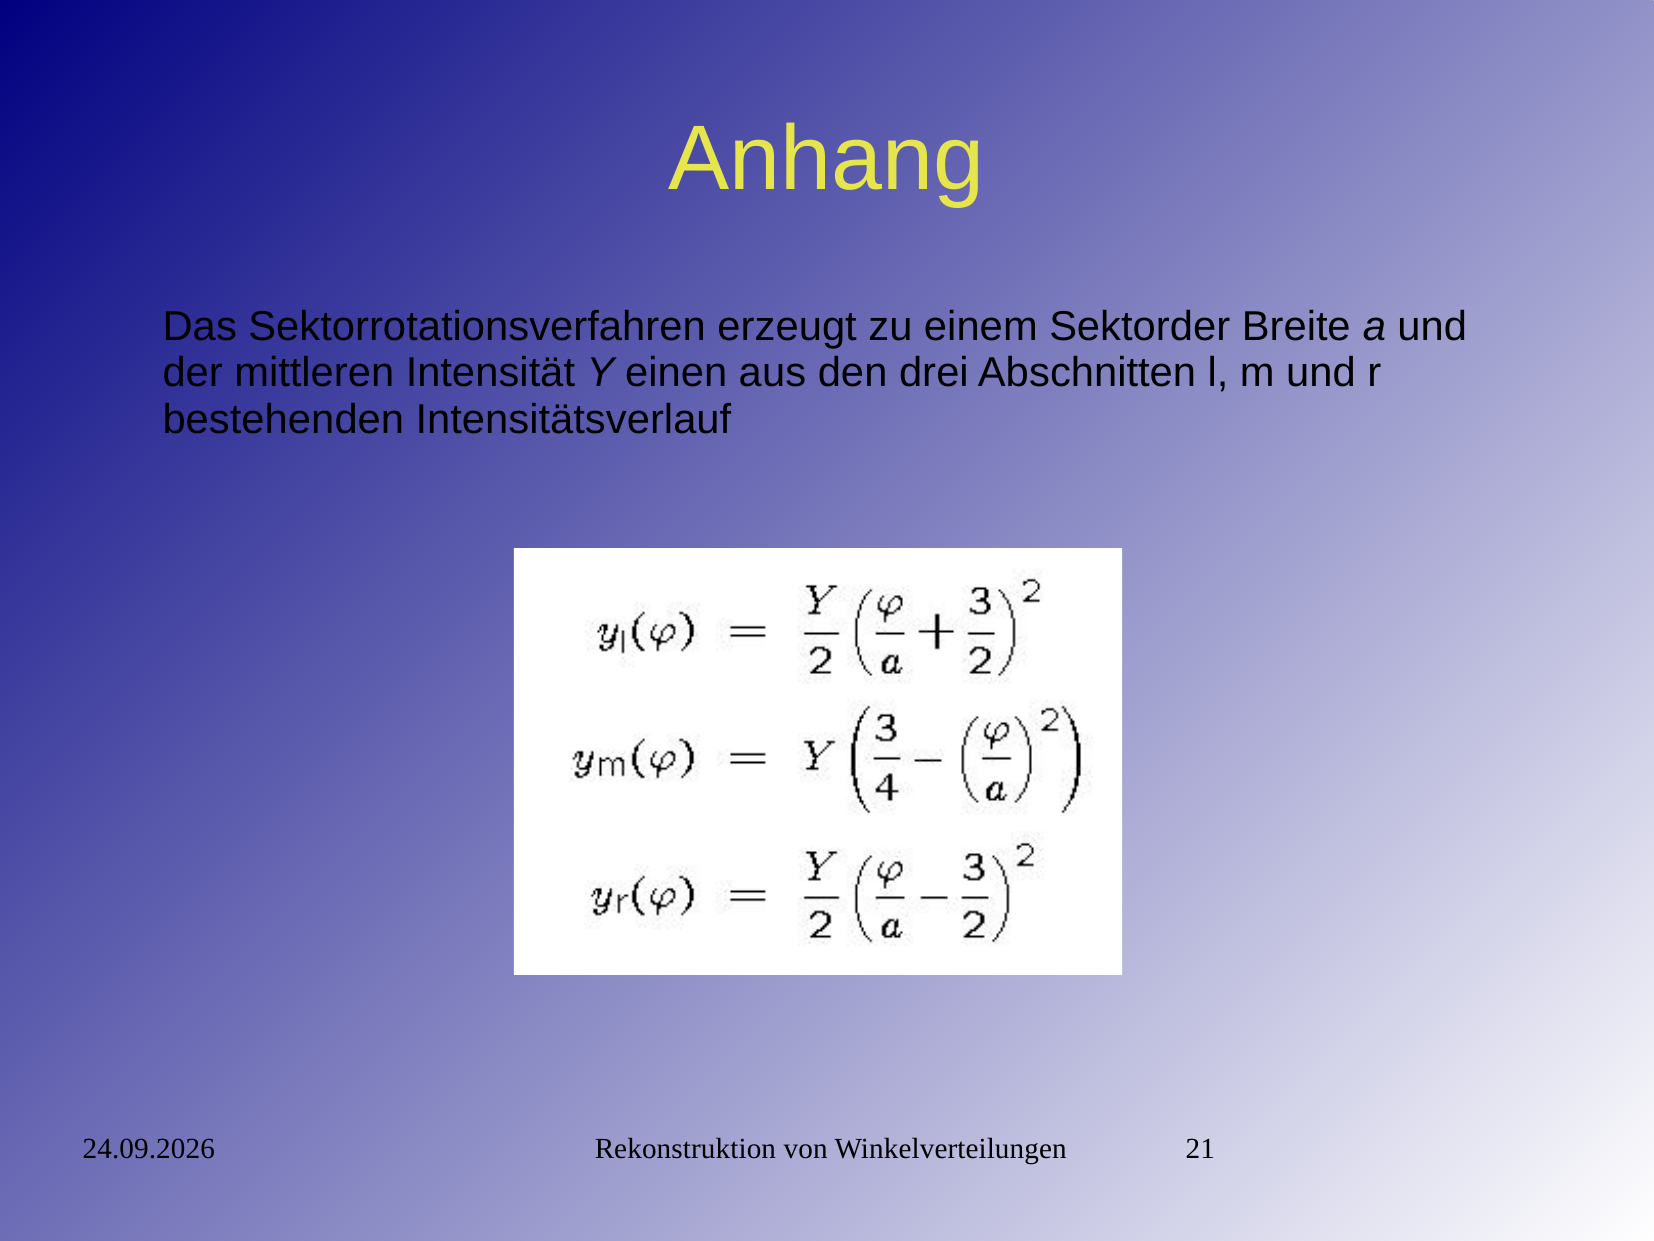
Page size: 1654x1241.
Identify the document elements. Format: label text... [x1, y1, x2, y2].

text_box Das Sektorrotationsverfahren erzeugt zu einem Sektorder Breite a und der mittleren Intensität Y einen aus den drei Abschnitten l, m und r bestehenden Intensitätsverlauf [147, 295, 1525, 456]
text_box 26.06.2021 [82, 1129, 468, 1216]
picture [513, 548, 1123, 975]
text_box <Nummer> [1185, 1129, 1571, 1216]
title Anhang [82, 49, 1571, 257]
text_box Rekonstruktion von Winkelverteilungen [565, 1129, 1090, 1216]
